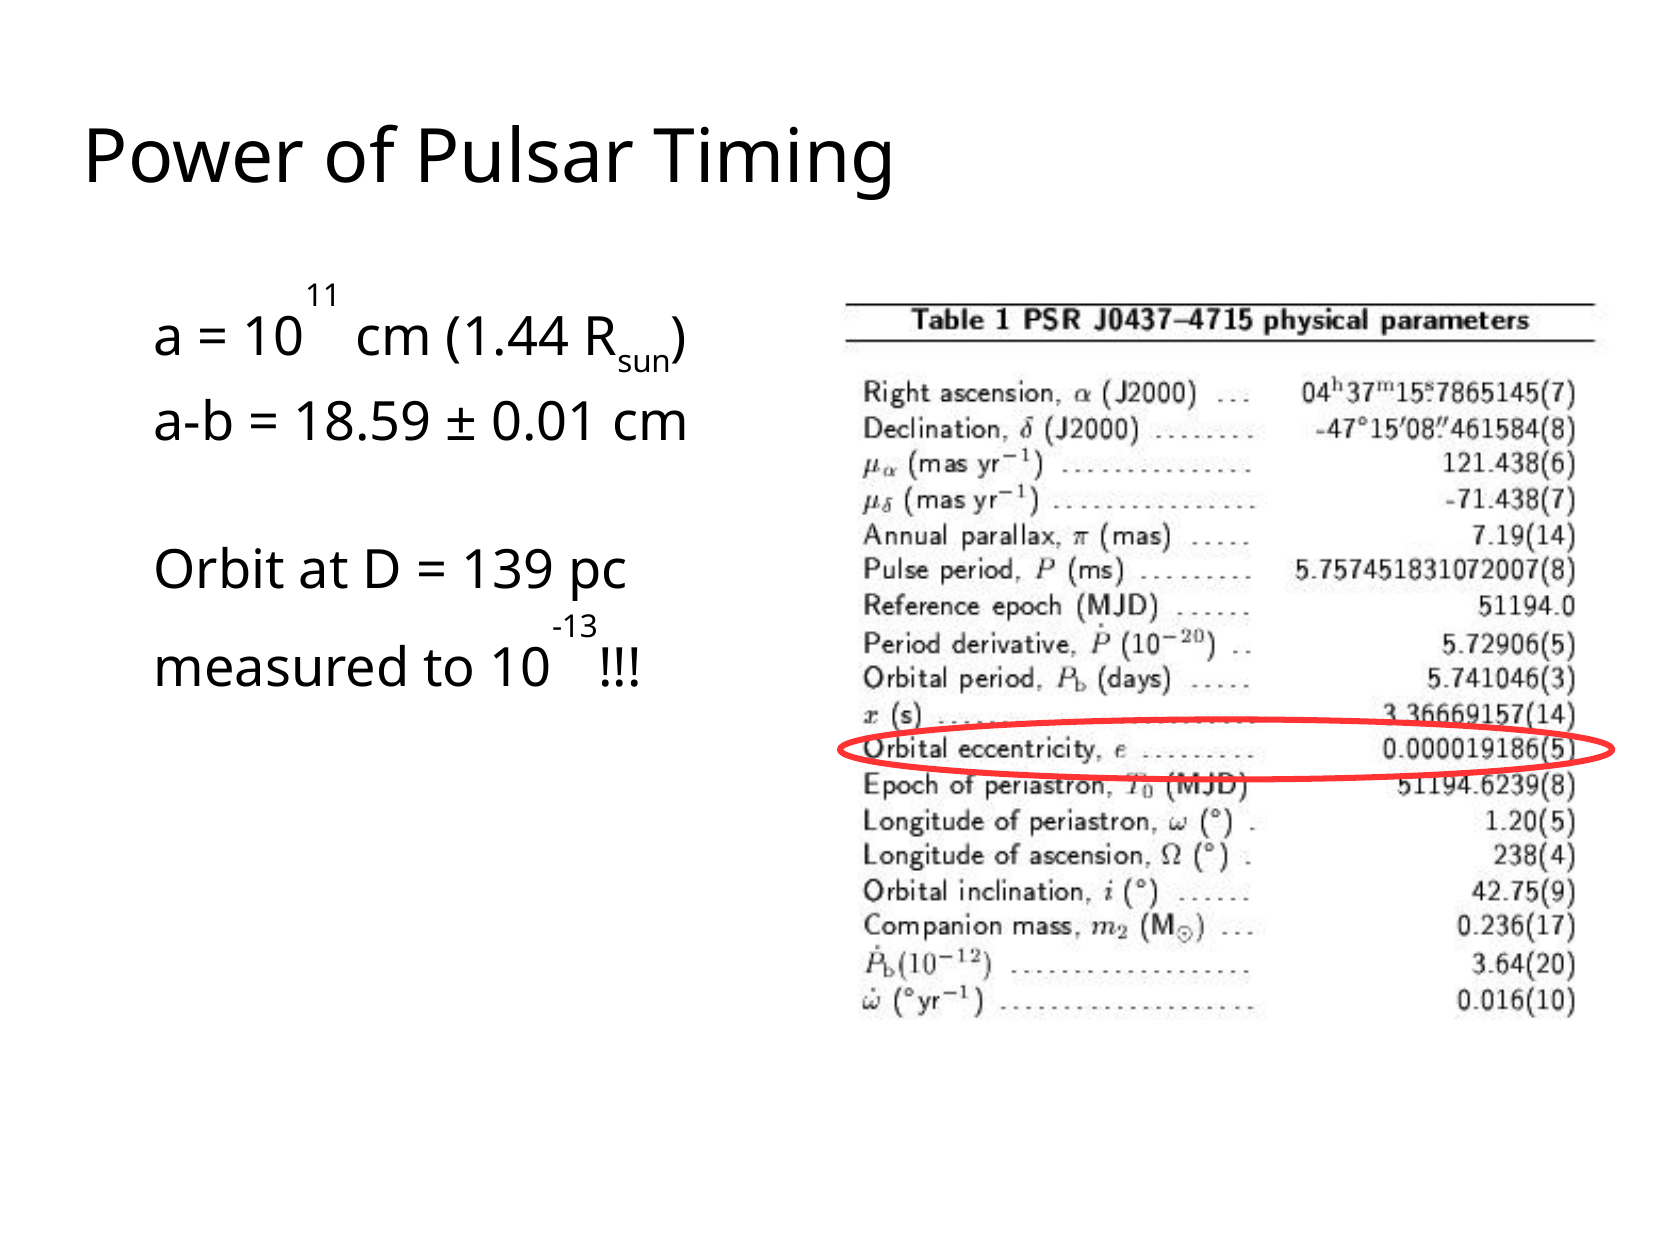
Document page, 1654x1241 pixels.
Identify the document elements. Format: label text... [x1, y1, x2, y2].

list a = 1011 cm (1.44 Rsun) a-b = 18.59 ± 0.01 cm Orbit at D = 139 pc measured to 10-13!!! [82, 273, 1571, 1163]
title Power of Pulsar Timing [82, 49, 1571, 257]
picture [844, 723, 1608, 776]
picture [825, 270, 1613, 1050]
